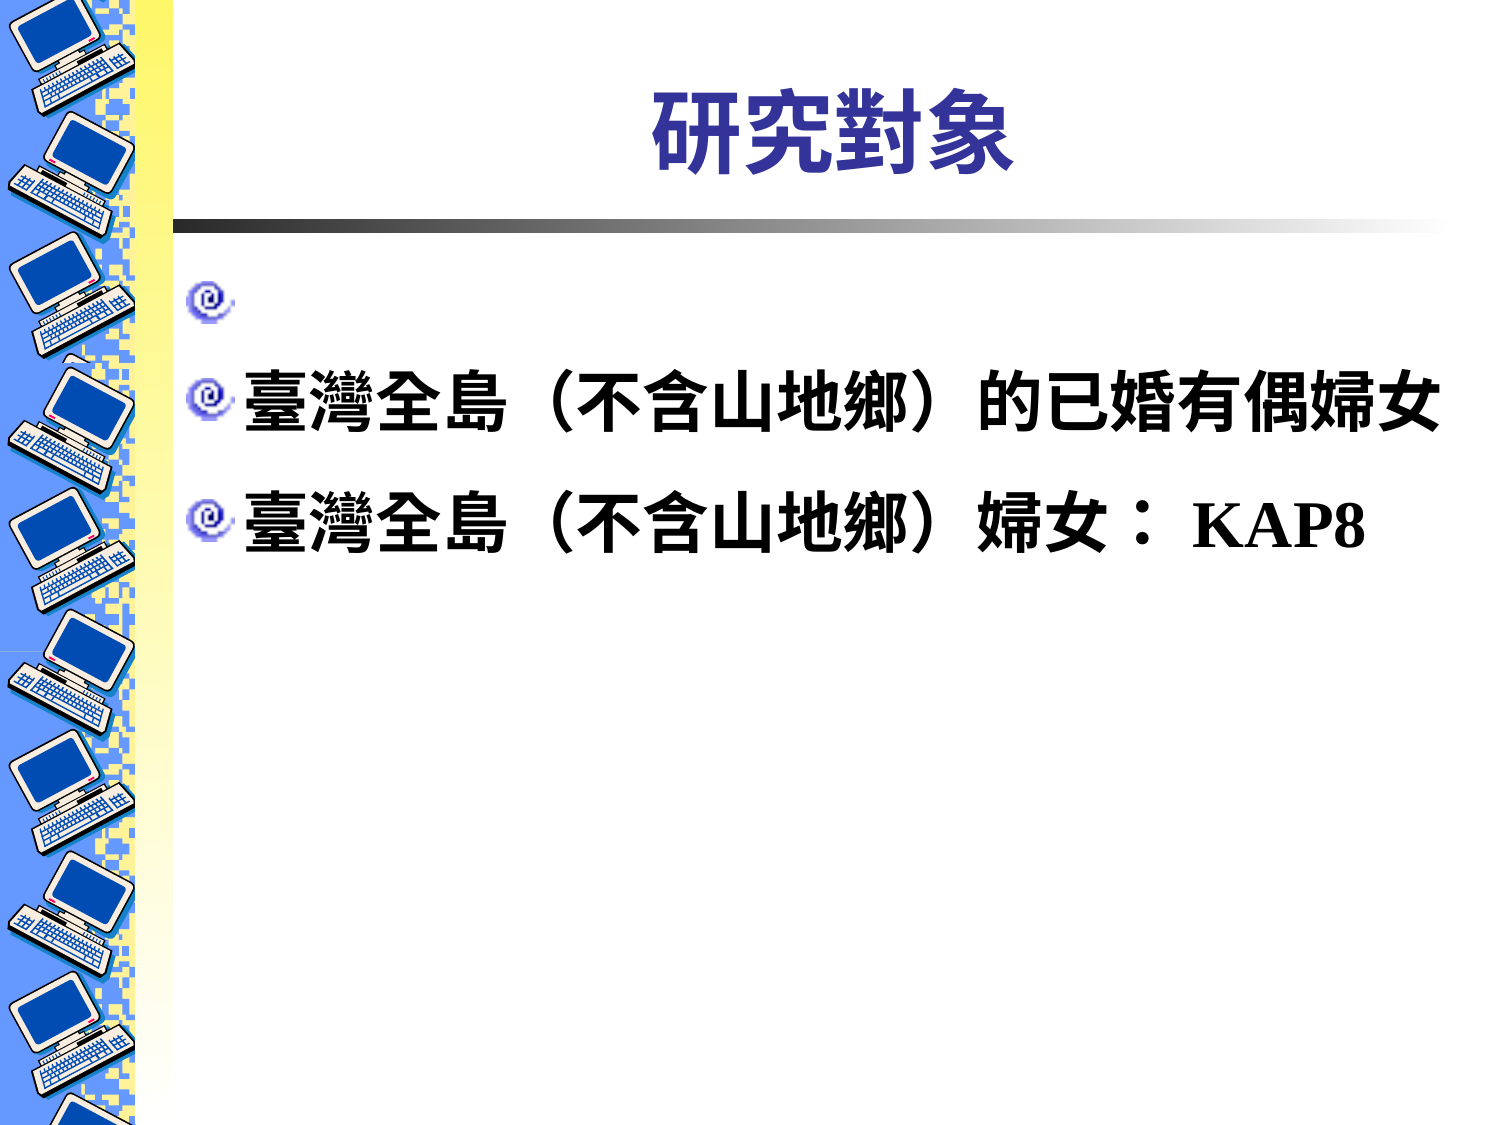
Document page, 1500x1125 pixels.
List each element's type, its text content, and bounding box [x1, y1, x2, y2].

title 研究對象 [194, 66, 1474, 193]
list 臺灣全島（不含山地鄉）的已婚有偶婦女 臺灣全島（不含山地鄉）婦女：KAP8 [171, 255, 1470, 1066]
